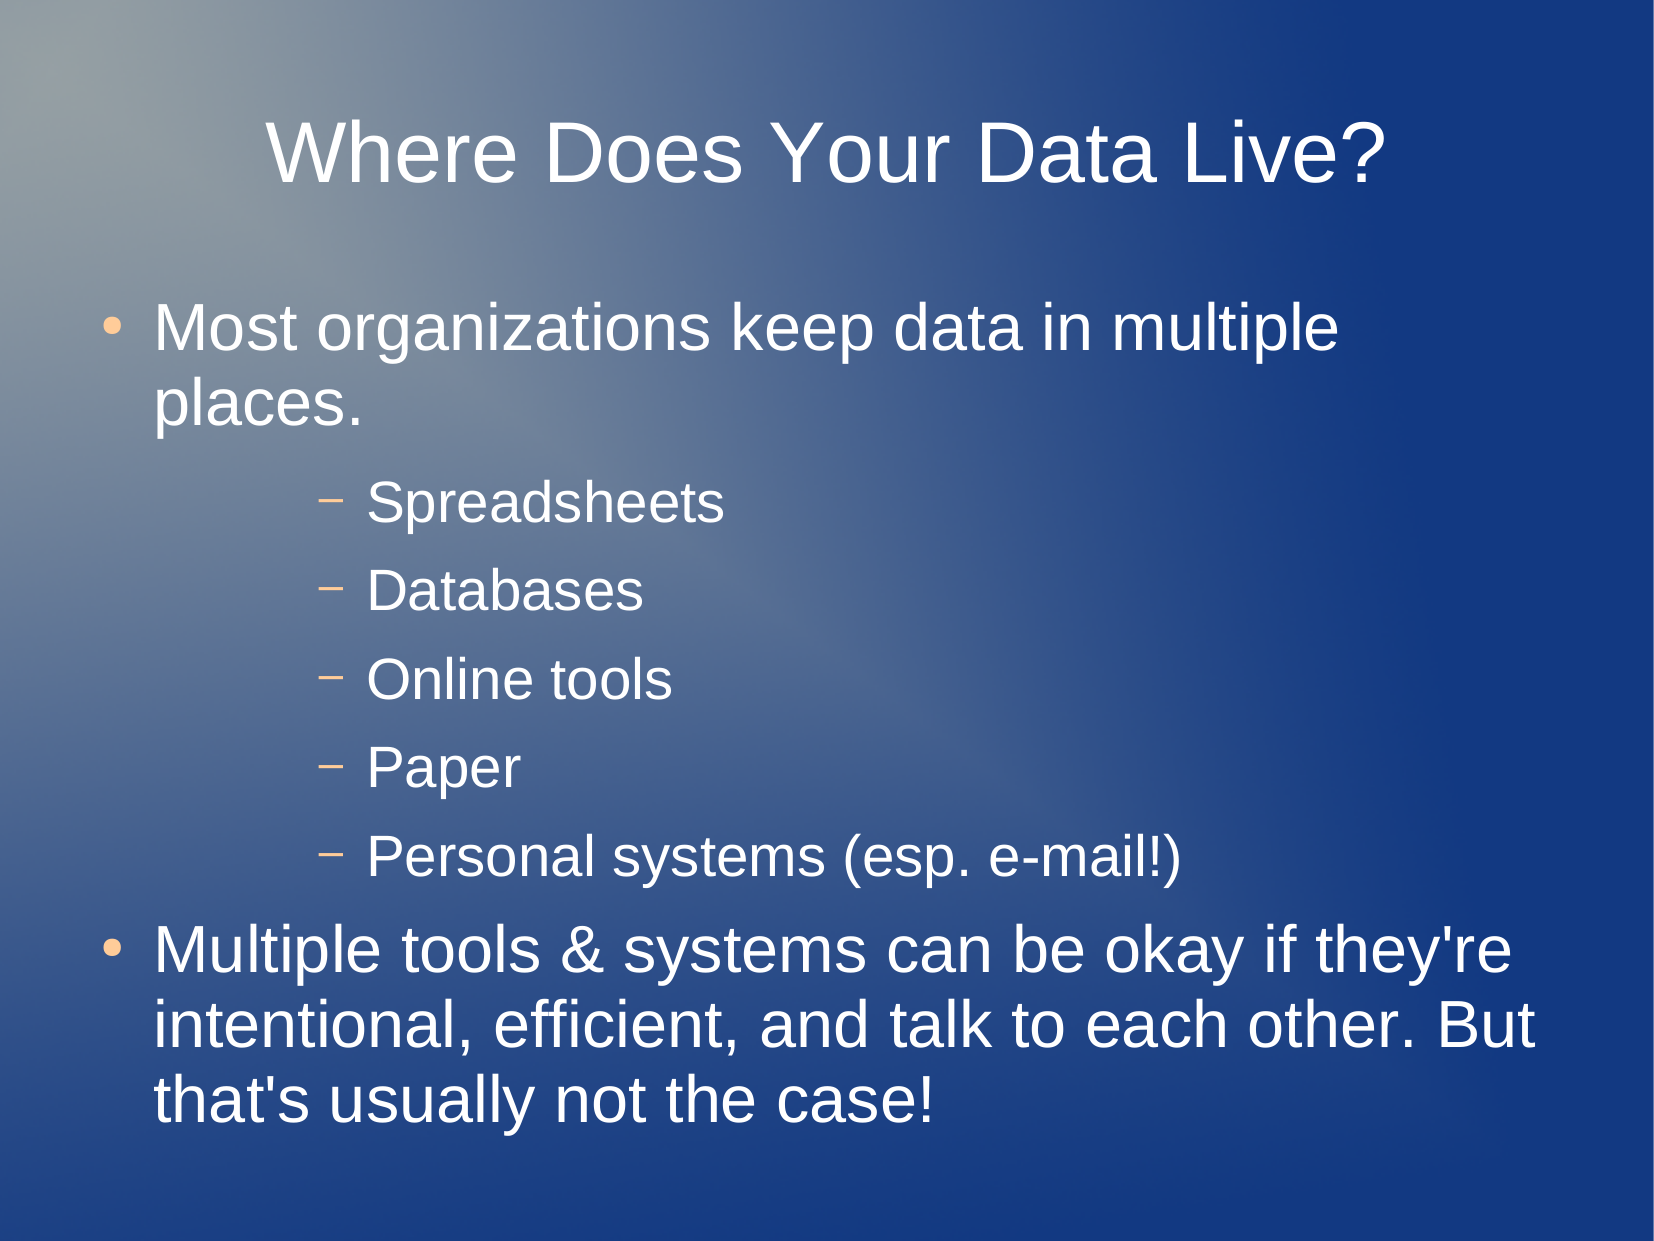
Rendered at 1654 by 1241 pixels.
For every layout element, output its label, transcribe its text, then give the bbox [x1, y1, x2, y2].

list Most organizations keep data in multiple places. Spreadsheets Databases Online tools Paper Personal systems (esp. e-mail!) Multiple tools & systems can be okay if they're intentional, efficient, and talk to each other. But that's usually not the case! [82, 290, 1571, 1138]
picture [0, 0, 1654, 1241]
title Where Does Your Data Live? [82, 49, 1571, 257]
